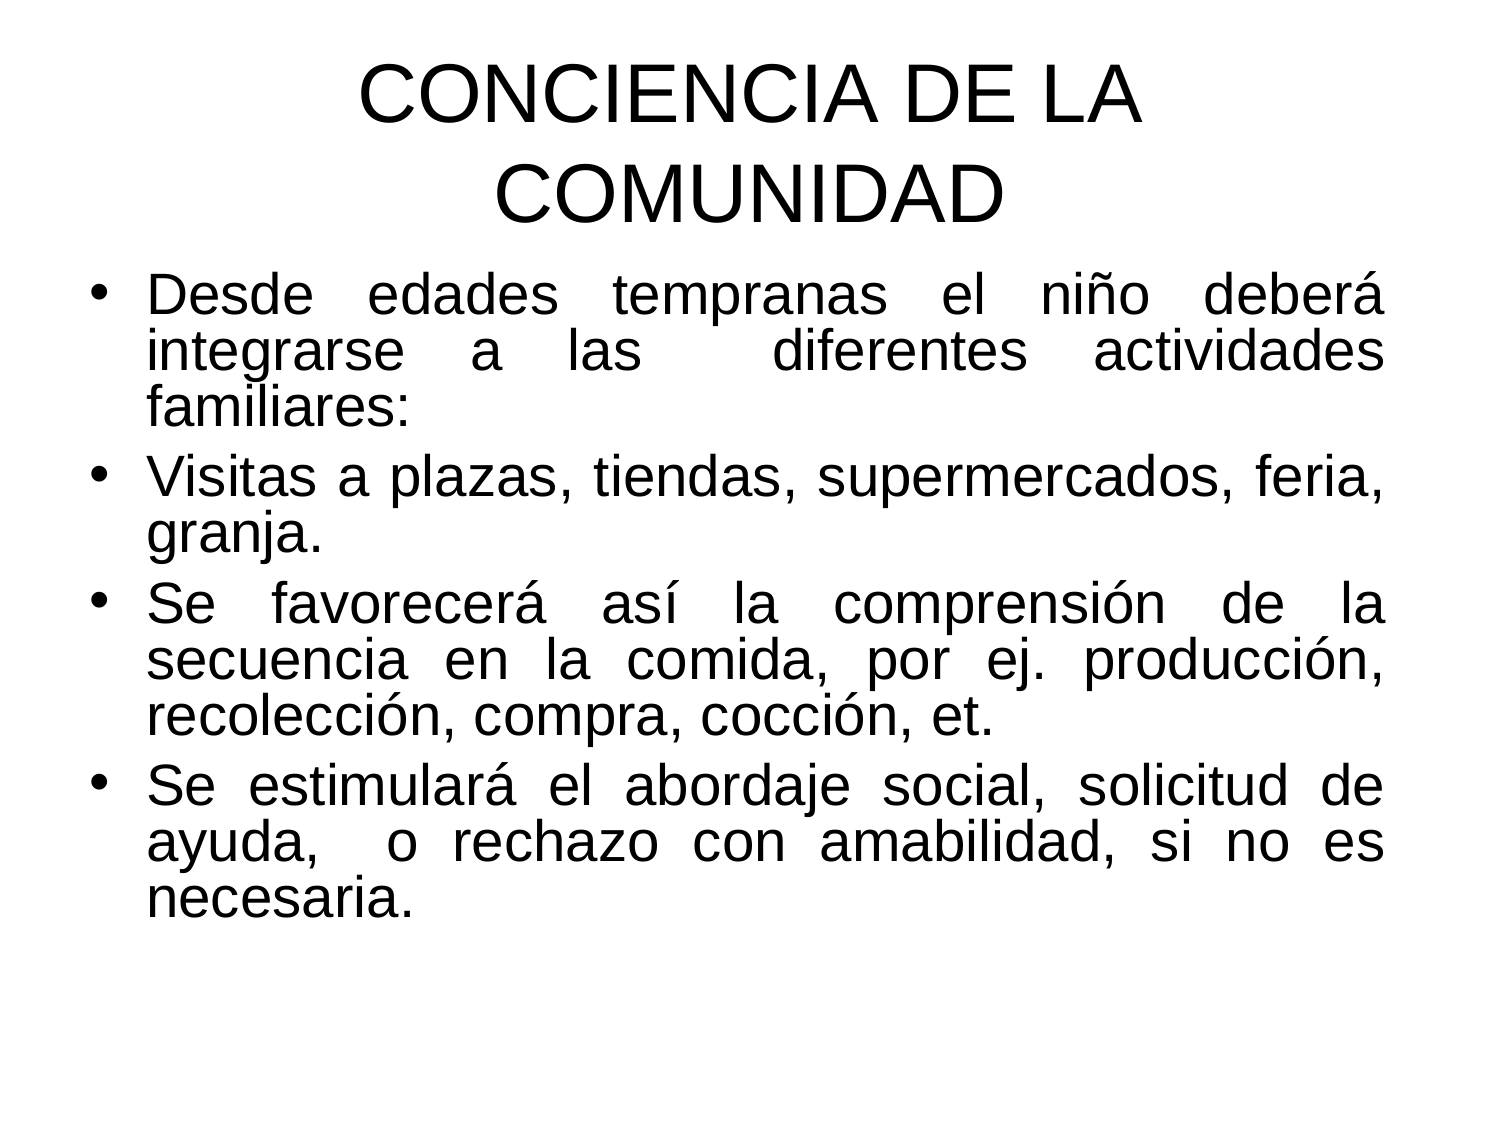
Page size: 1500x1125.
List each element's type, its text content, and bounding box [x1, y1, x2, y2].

title CONCIENCIA DE LA COMUNIDAD [75, 45, 1426, 233]
list Desde edades tempranas el niño deberá integrarse a las diferentes actividades familiares: Visitas a plazas, tiendas, supermercados, feria, granja. Se favorecerá así la comprensión de la secuencia en la comida, por ej. producción, recolección, compra, cocción, et. Se estimulará el abordaje social, solicitud de ayuda, o rechazo con amabilidad, si no es necesaria. [75, 262, 1426, 1005]
